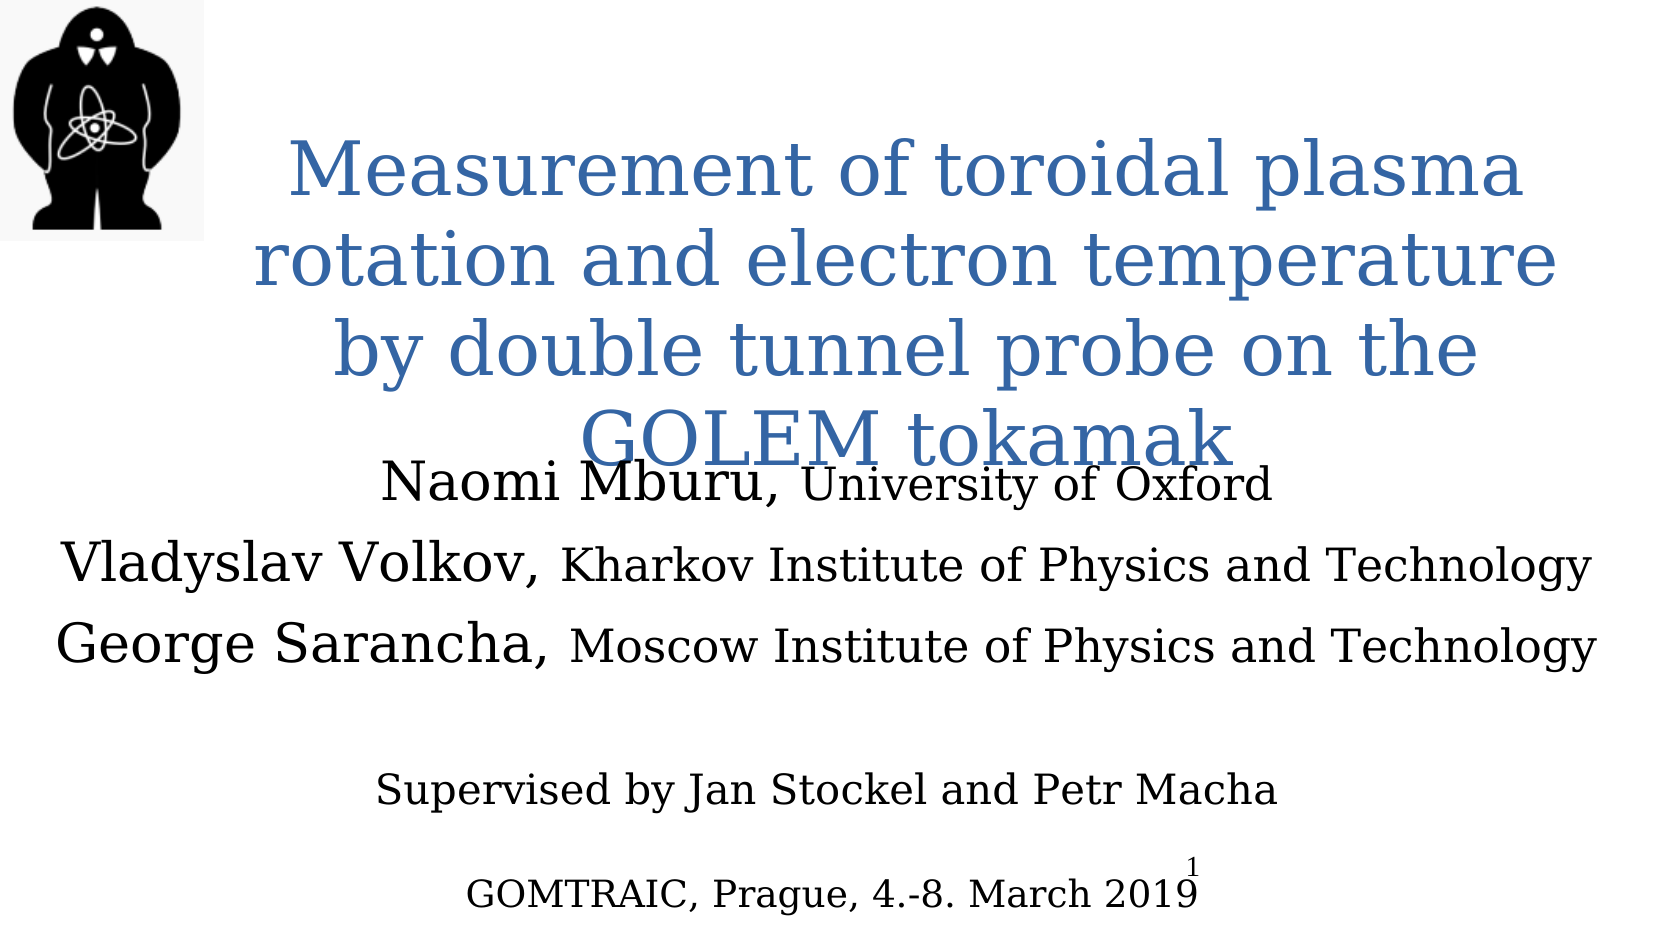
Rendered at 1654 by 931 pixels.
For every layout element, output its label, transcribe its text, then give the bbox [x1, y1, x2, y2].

text_box GOMTRAIC, Prague, 4.-8. March 2019 [517, 870, 1148, 930]
title Measurement of toroidal plasma rotation and electron temperature by double tunnel probe on the GOLEM tokamak [230, 120, 1584, 412]
picture [0, 0, 204, 241]
subtitle Naomi Mburu, University of Oxford Vladyslav Volkov, Kharkov Institute of Physics and Technology George Sarancha, Moscow Institute of Physics and Technology Supervised by Jan Stockel and Petr Macha [0, 454, 1654, 817]
text_box [1185, 847, 1571, 912]
